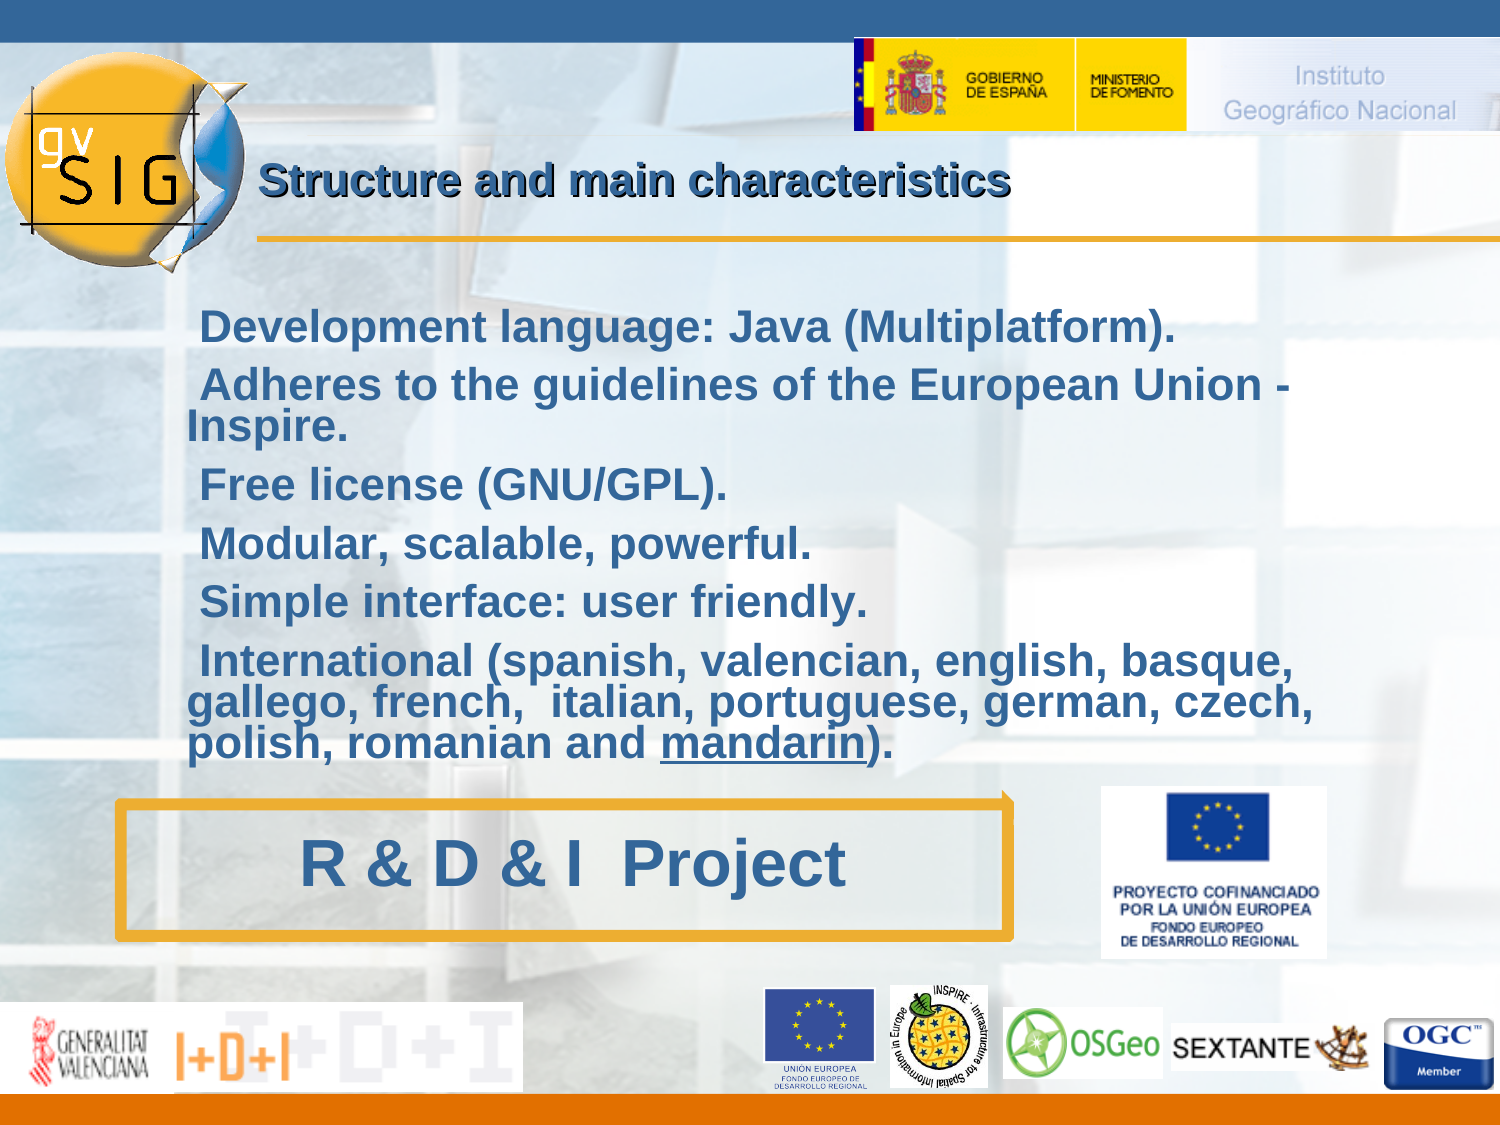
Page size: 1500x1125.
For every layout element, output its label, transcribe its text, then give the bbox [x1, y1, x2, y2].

picture [1003, 1007, 1163, 1079]
picture [763, 1008, 876, 1089]
picture [0, 49, 250, 276]
picture [0, 1002, 523, 1094]
picture [890, 1008, 988, 1088]
text_box R & D & I Project [120, 804, 1008, 1008]
text_box Structure and main characteristics [242, 148, 1500, 217]
picture [854, 37, 1500, 131]
picture [1101, 786, 1327, 959]
picture [1171, 1023, 1375, 1071]
text_box Development language: Java (Multiplatform). Adheres to the guidelines of the European Union - Inspire. Free license (GNU/GPL). Modular, scalable, powerful. Simple interface: user friendly. International (spanish, valencian, english, basque, gallego, french, italian, portuguese, german, czech, polish, romanian and mandarin). [96, 237, 1435, 839]
picture [1384, 1018, 1494, 1090]
